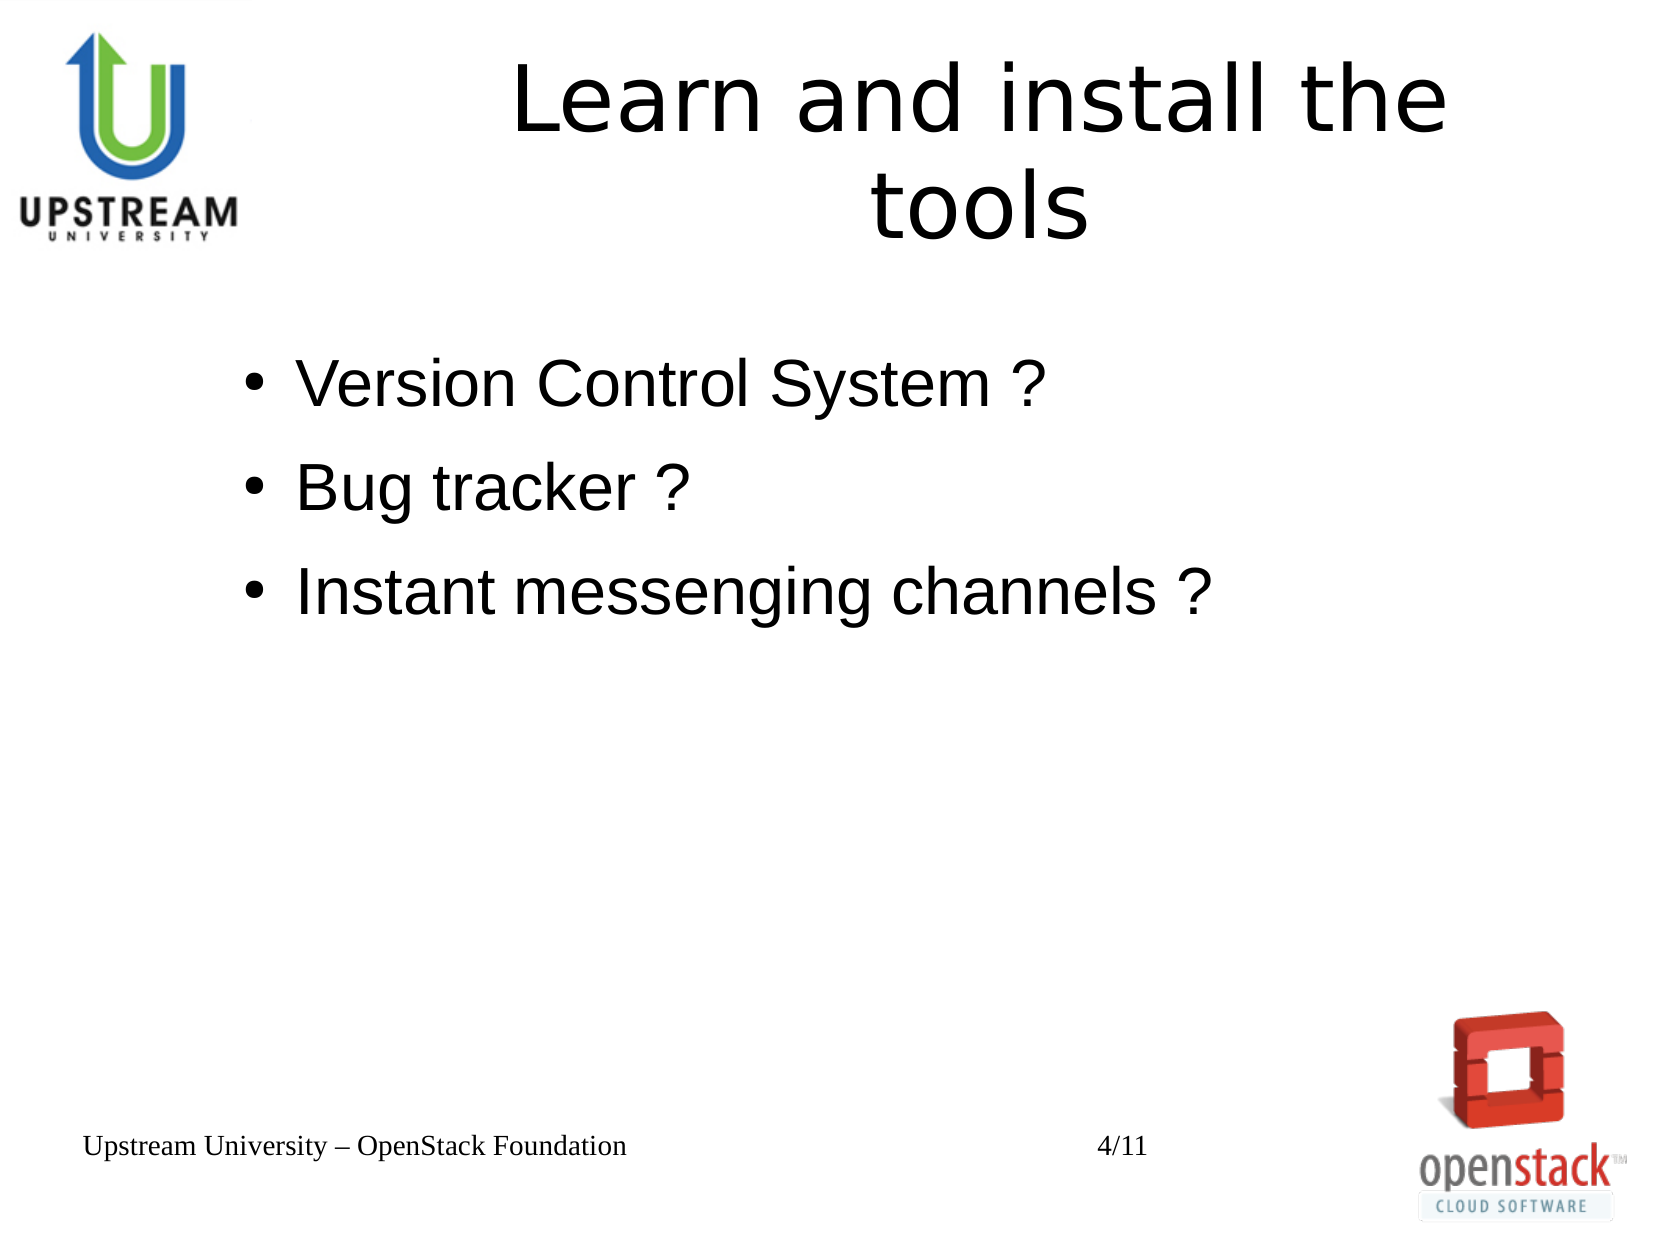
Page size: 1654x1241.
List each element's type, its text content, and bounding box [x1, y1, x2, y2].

picture [1385, 983, 1654, 1241]
picture [0, 0, 252, 269]
title Learn and install the tools [390, 45, 1571, 261]
list Version Control System ? Bug tracker ? Instant messenging channels ? [225, 345, 1471, 1066]
